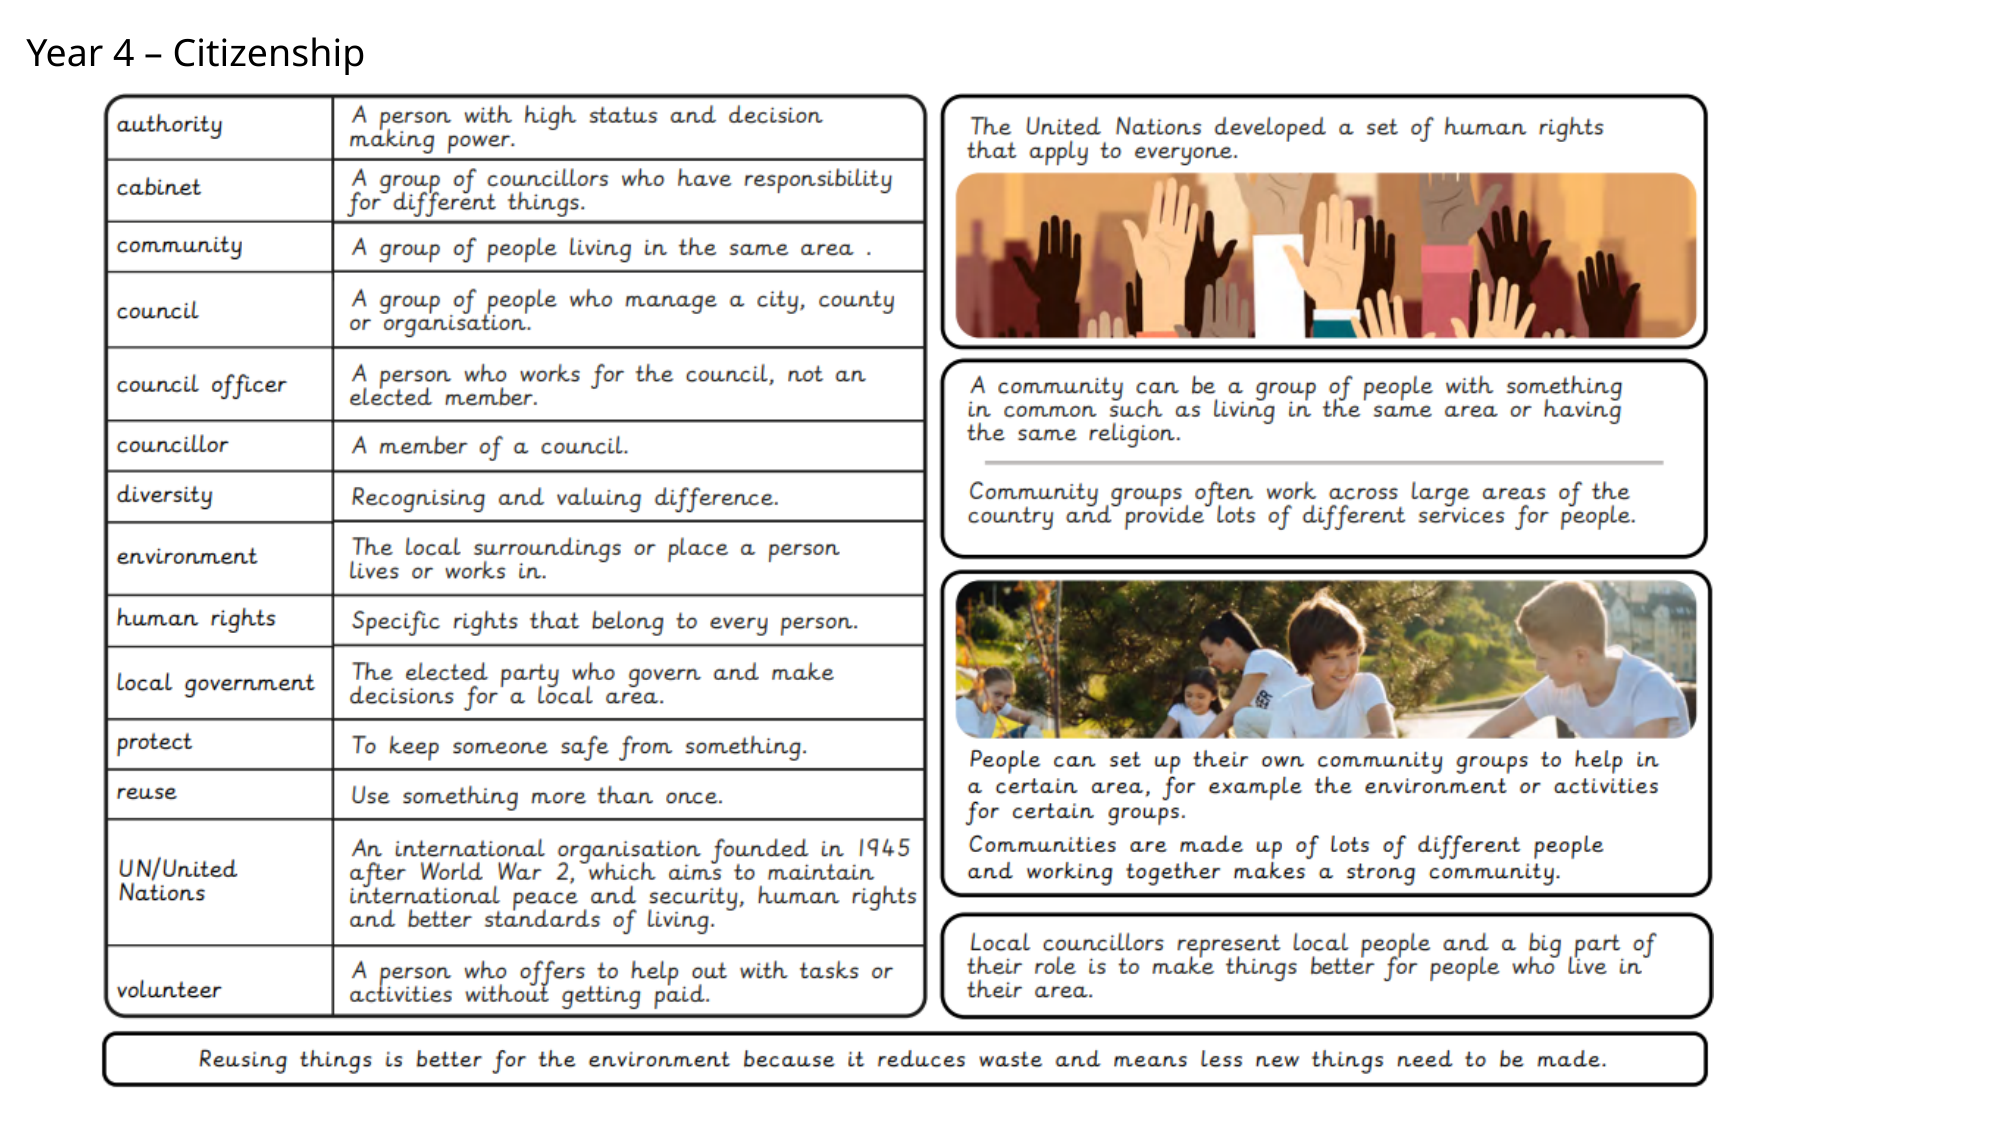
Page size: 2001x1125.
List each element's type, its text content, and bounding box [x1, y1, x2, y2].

picture [95, 93, 1714, 1096]
title Year 4 – Citizenship [11, 14, 689, 94]
